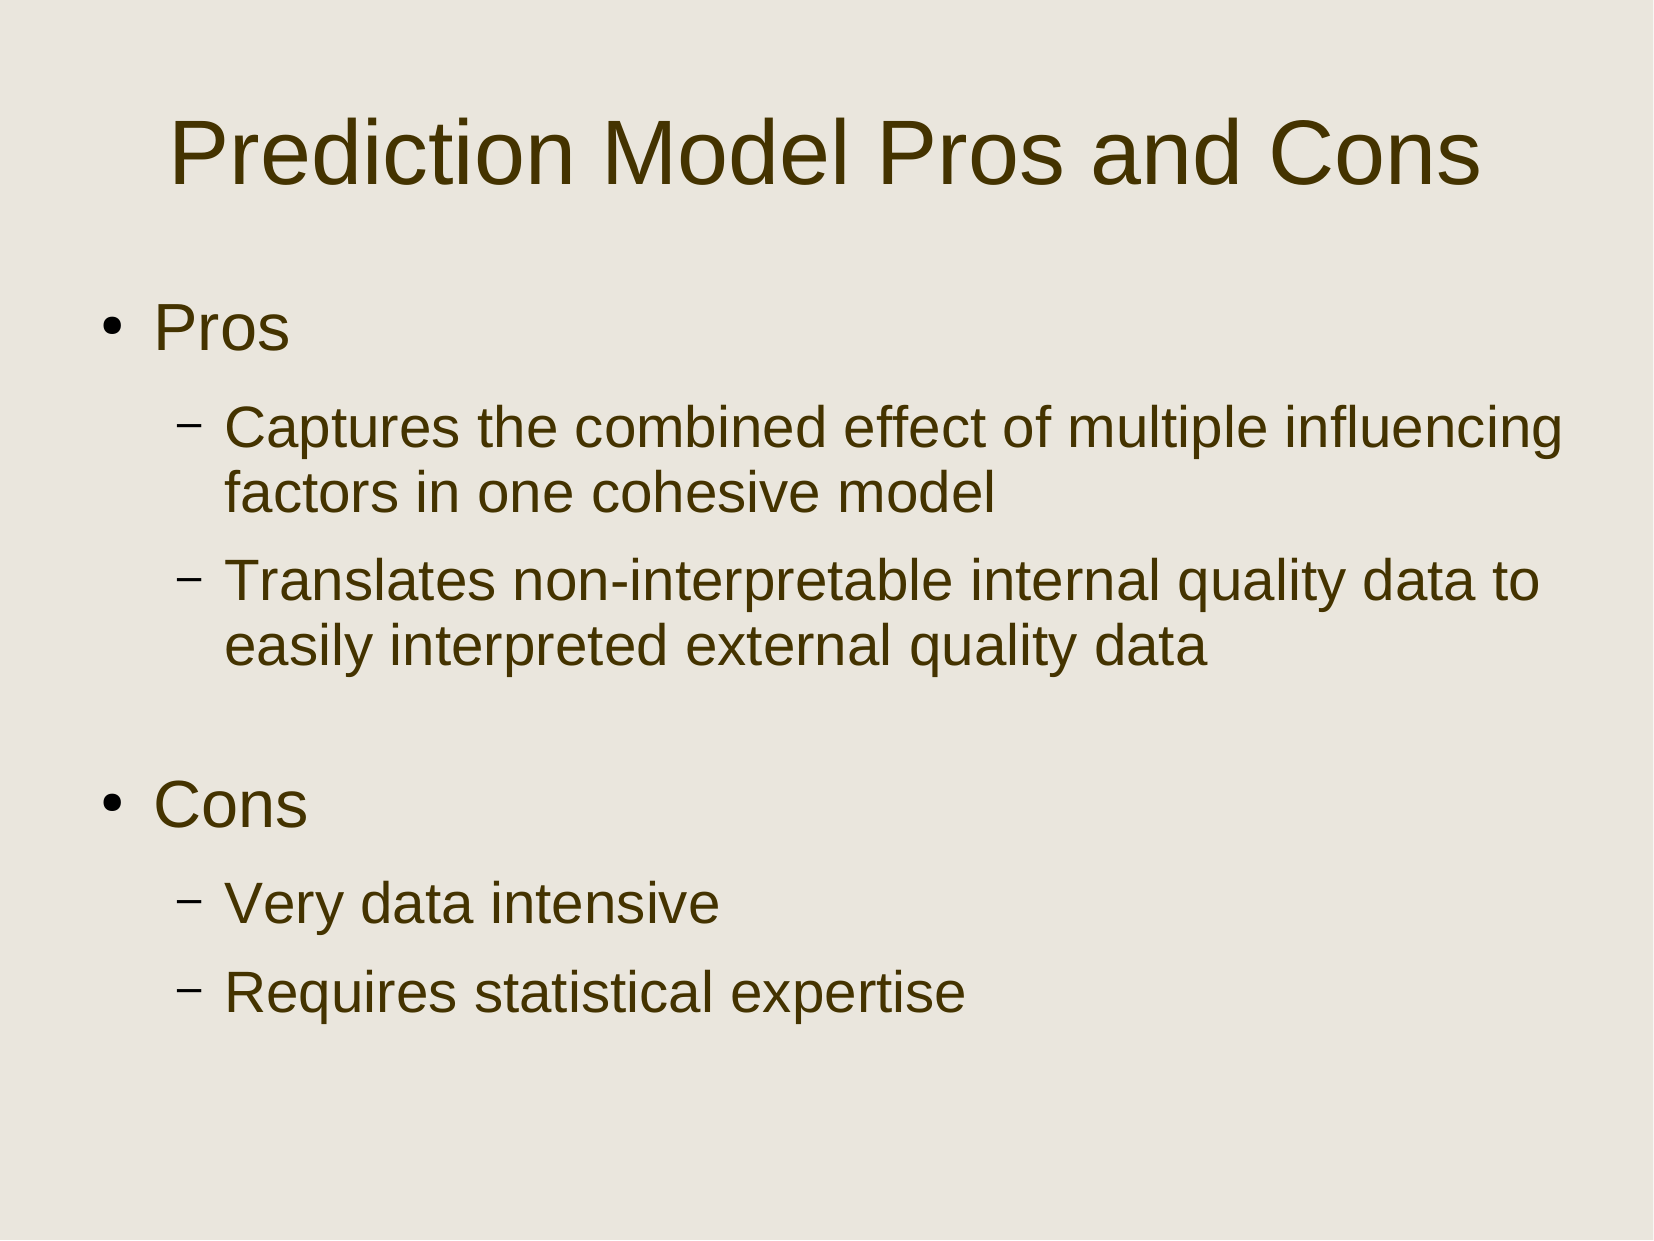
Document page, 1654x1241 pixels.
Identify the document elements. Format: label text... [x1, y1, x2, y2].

list Pros Captures the combined effect of multiple influencing factors in one cohesive model Translates non-interpretable internal quality data to easily interpreted external quality data Cons Very data intensive Requires statistical expertise [82, 290, 1571, 1109]
title Prediction Model Pros and Cons [82, 49, 1571, 257]
